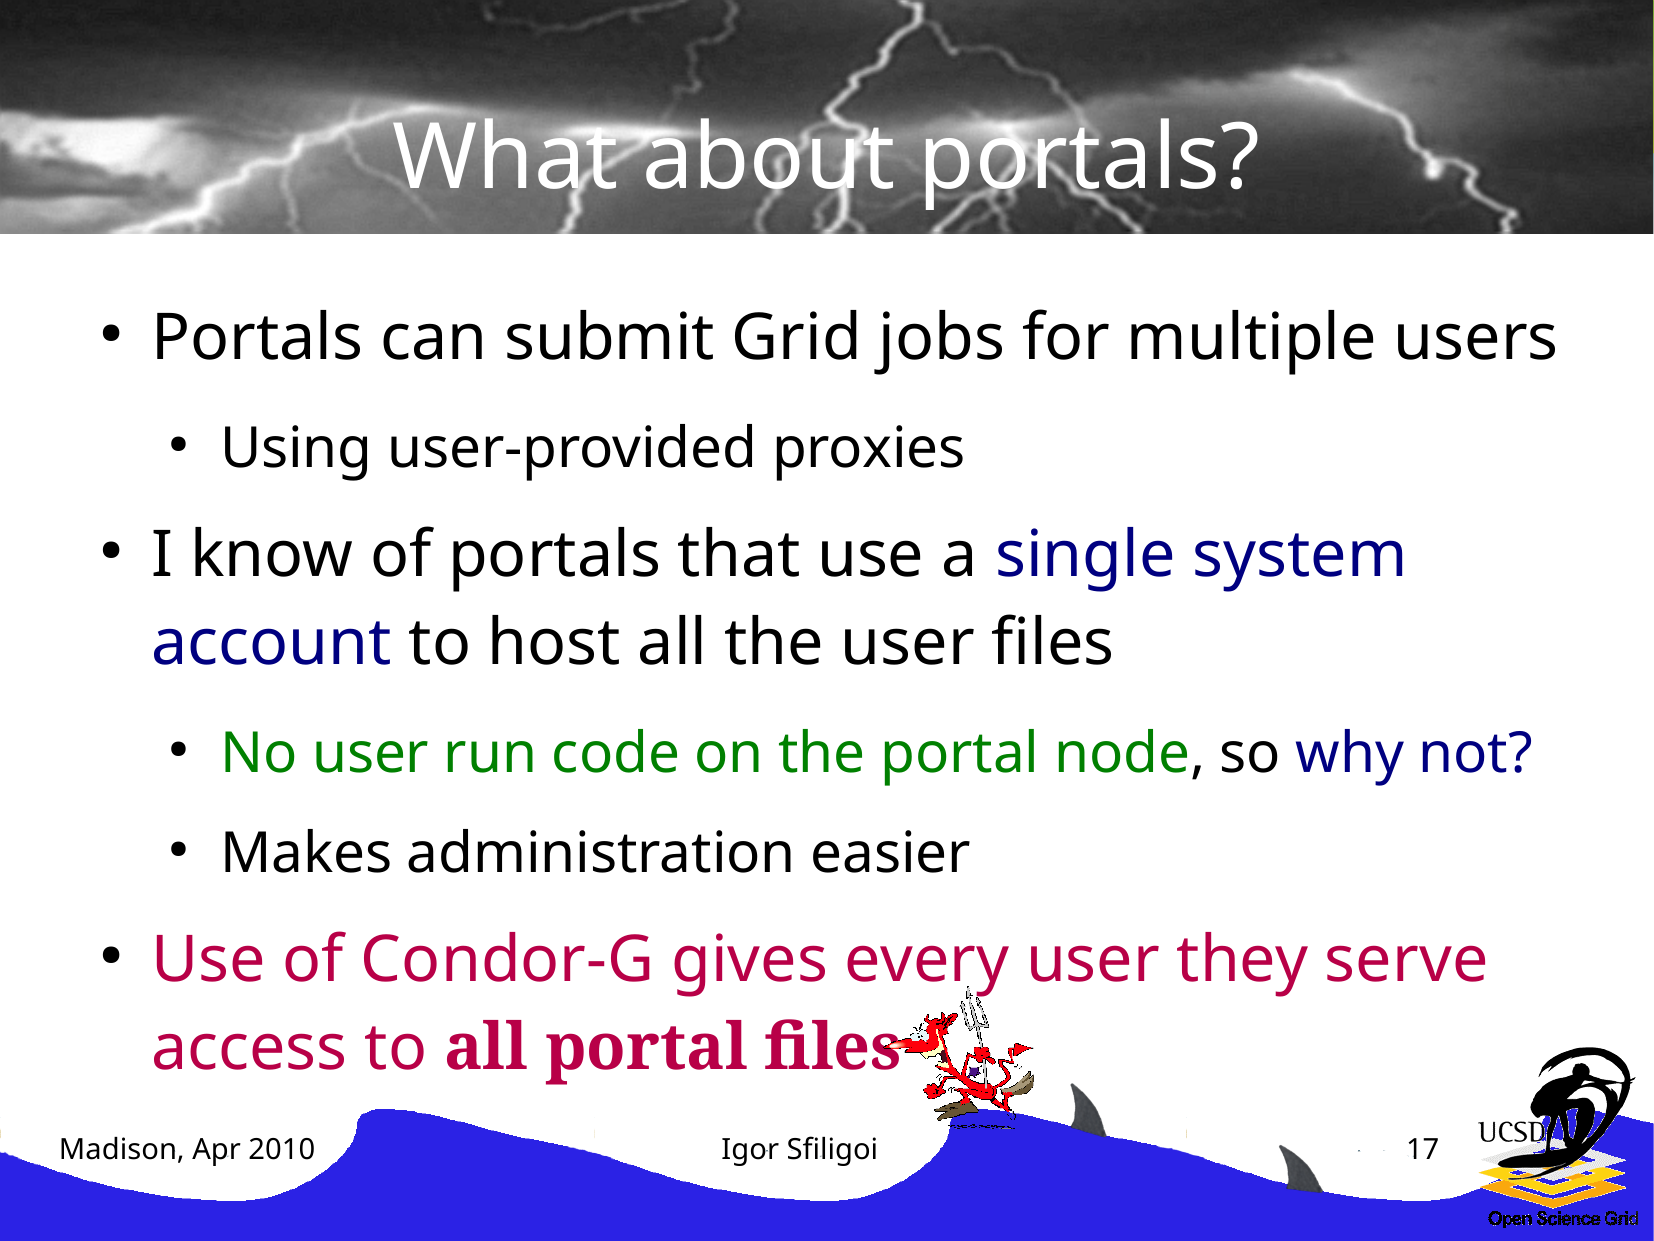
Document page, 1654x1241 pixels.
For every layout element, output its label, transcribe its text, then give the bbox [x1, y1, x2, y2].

picture [0, 986, 1654, 1241]
picture [0, 0, 1654, 234]
list Portals can submit Grid jobs for multiple users Using user-provided proxies I know of portals that use a single system account to host all the user files No user run code on the portal node, so why not? Makes administration easier Use of Condor-G gives every user they serve access to all portal files [82, 290, 1571, 1109]
title What about portals? [82, 56, 1571, 250]
